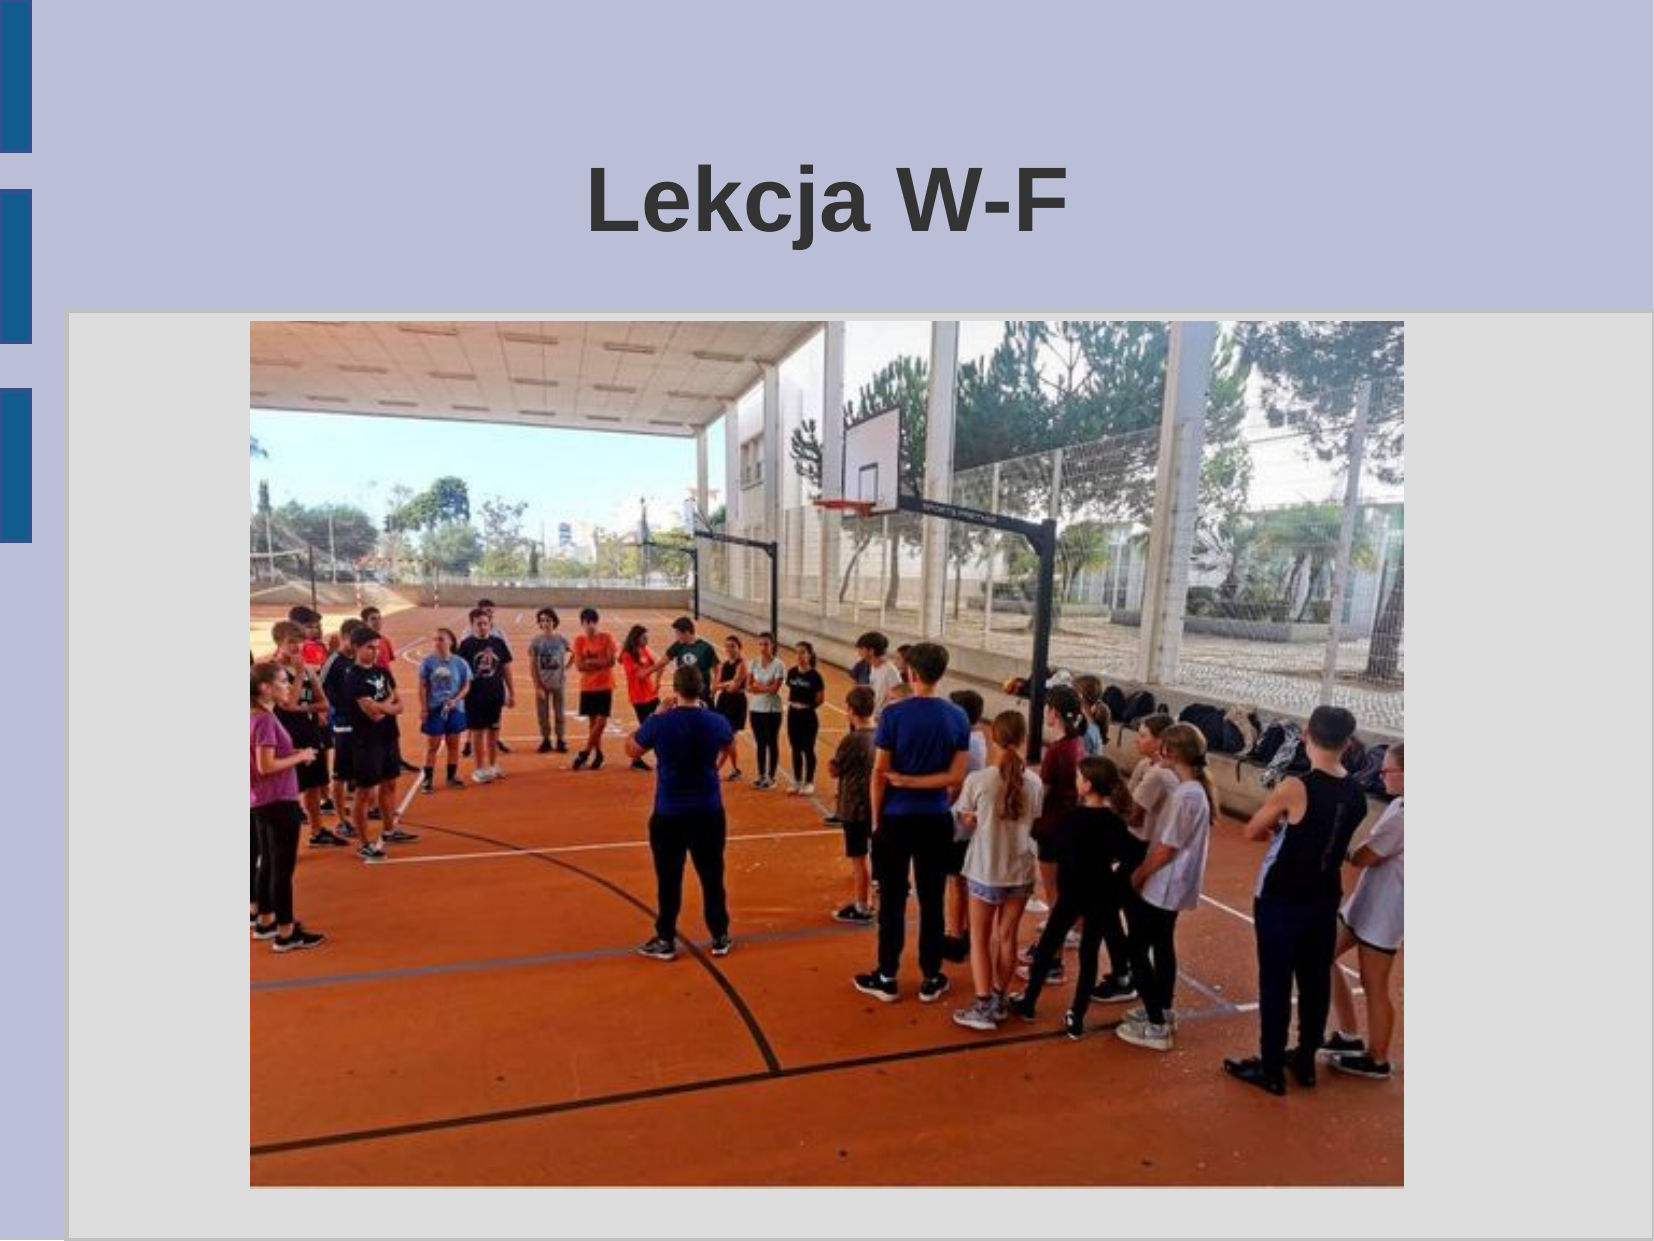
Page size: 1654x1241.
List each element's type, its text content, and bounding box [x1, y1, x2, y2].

picture [250, 321, 1404, 1189]
title Lekcja W-F [121, 139, 1534, 251]
